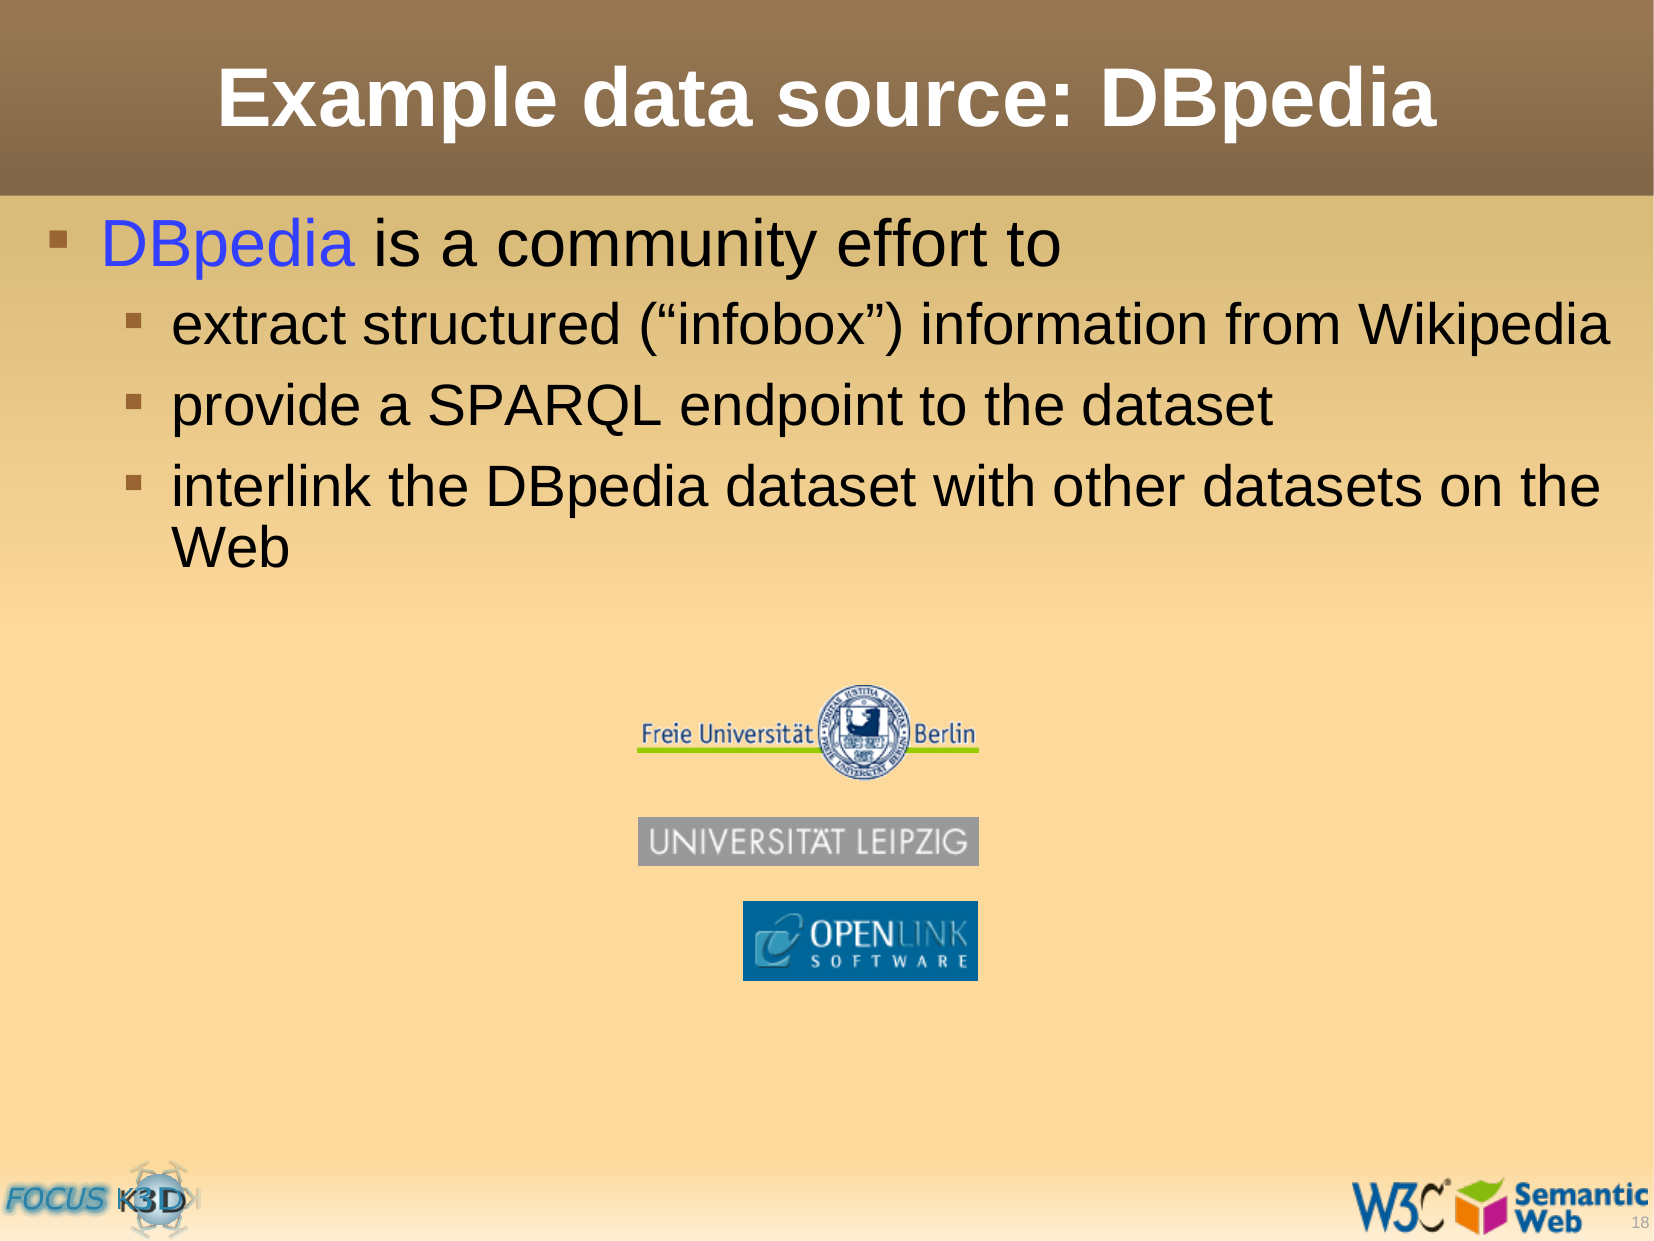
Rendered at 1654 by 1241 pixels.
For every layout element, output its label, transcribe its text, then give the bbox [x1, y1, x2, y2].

list DBpedia is a community effort to extract structured (“infobox”) information from Wikipedia provide a SPARQL endpoint to the dataset interlink the DBpedia dataset with other datasets on the Web [29, 206, 1624, 1193]
picture [0, 196, 1654, 1241]
title Example data source: DBpedia [0, 0, 1654, 196]
